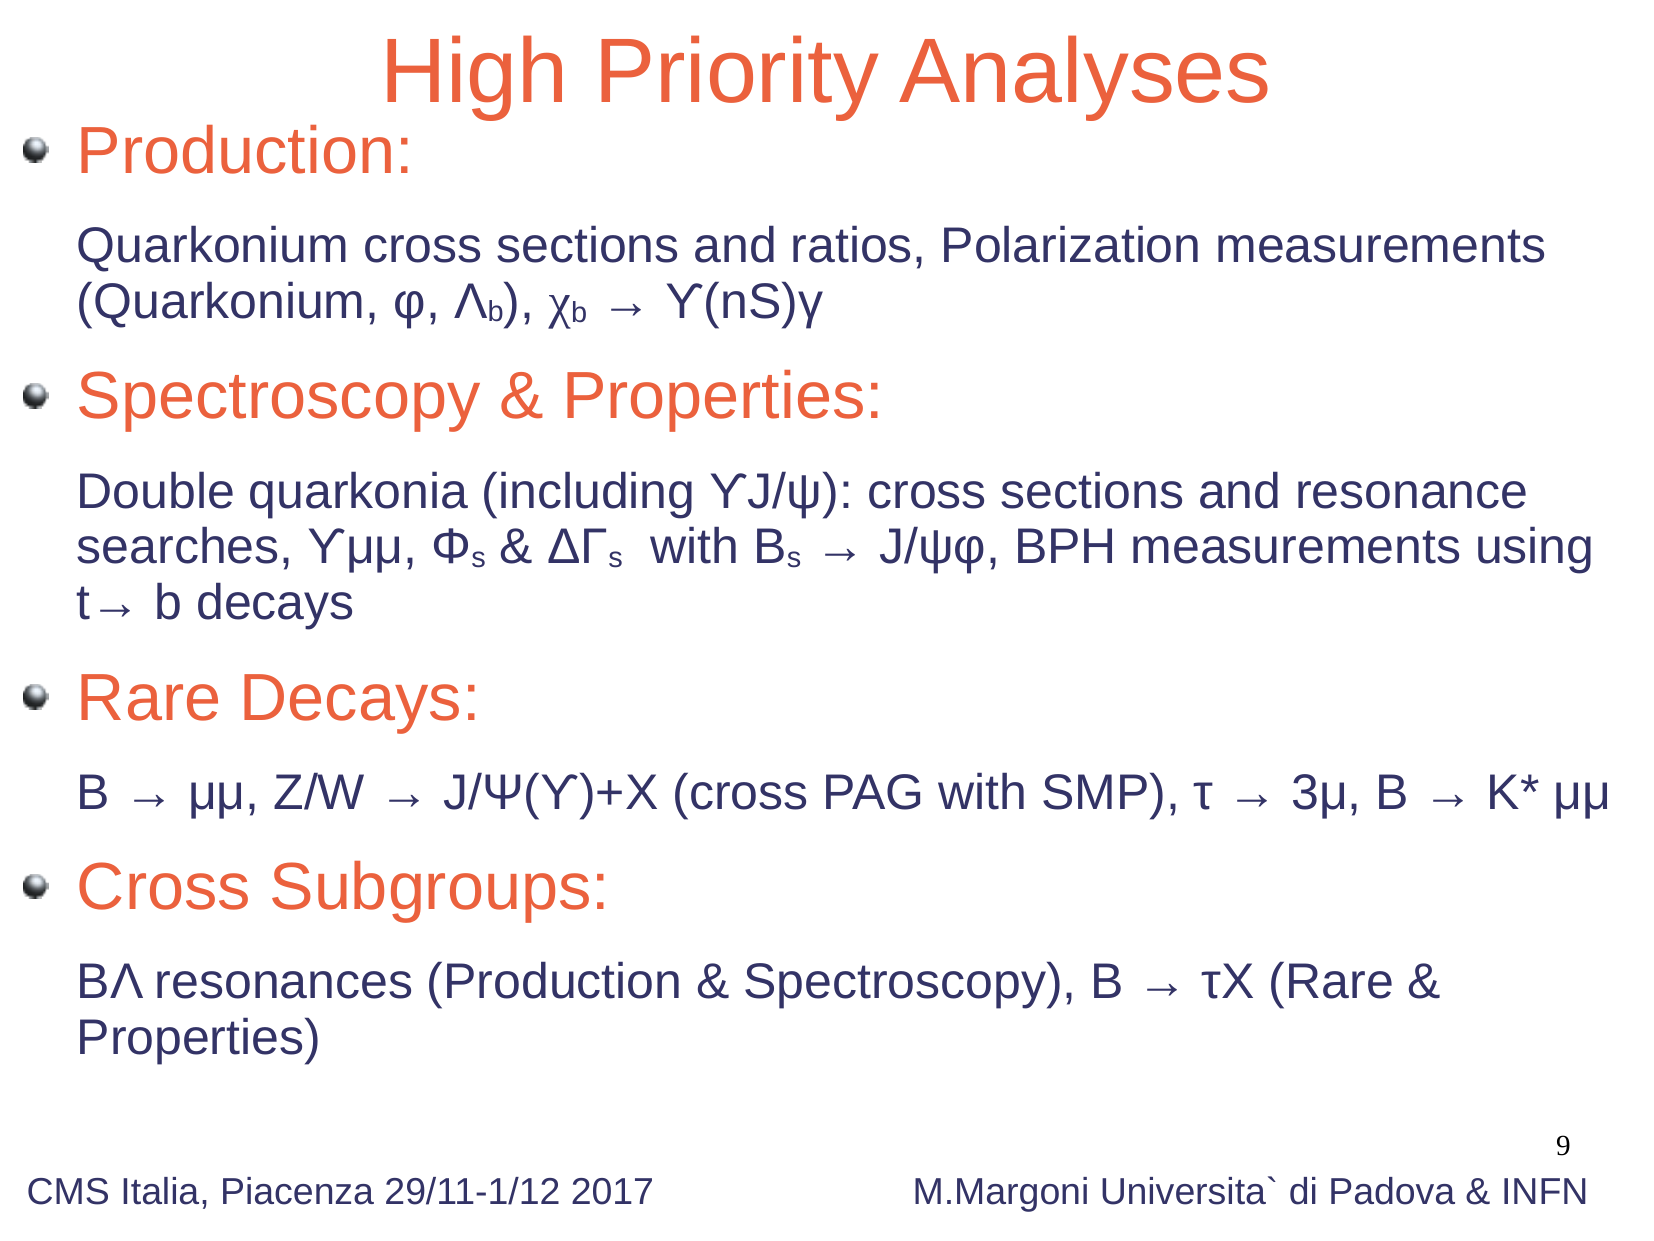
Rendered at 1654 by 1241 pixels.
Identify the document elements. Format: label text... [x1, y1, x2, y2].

text_box CMS Italia, Piacenza 29/11-1/12 2017 M.Margoni Universita` di Padova & INFN [11, 1163, 1642, 1221]
title High Priority Analyses [82, 0, 1571, 113]
list Production: Quarkonium cross sections and ratios, Polarization measurements (Quarkonium, φ, Λb), χb → ϒ(nS)γ Spectroscopy & Properties: Double quarkonia (including ϒJ/ψ): cross sections and resonance searches, ϒμμ, Φs & ΔΓs with Bs → J/ψφ, BPH measurements using t→ b decays Rare Decays: B → μμ, Z/W → J/Ψ(ϒ)+X (cross PAG with SMP), τ → 3μ, B → K* μμ Cross Subgroups: BΛ resonances (Production & Spectroscopy), B → τX (Rare & Properties) [5, 113, 1648, 1097]
